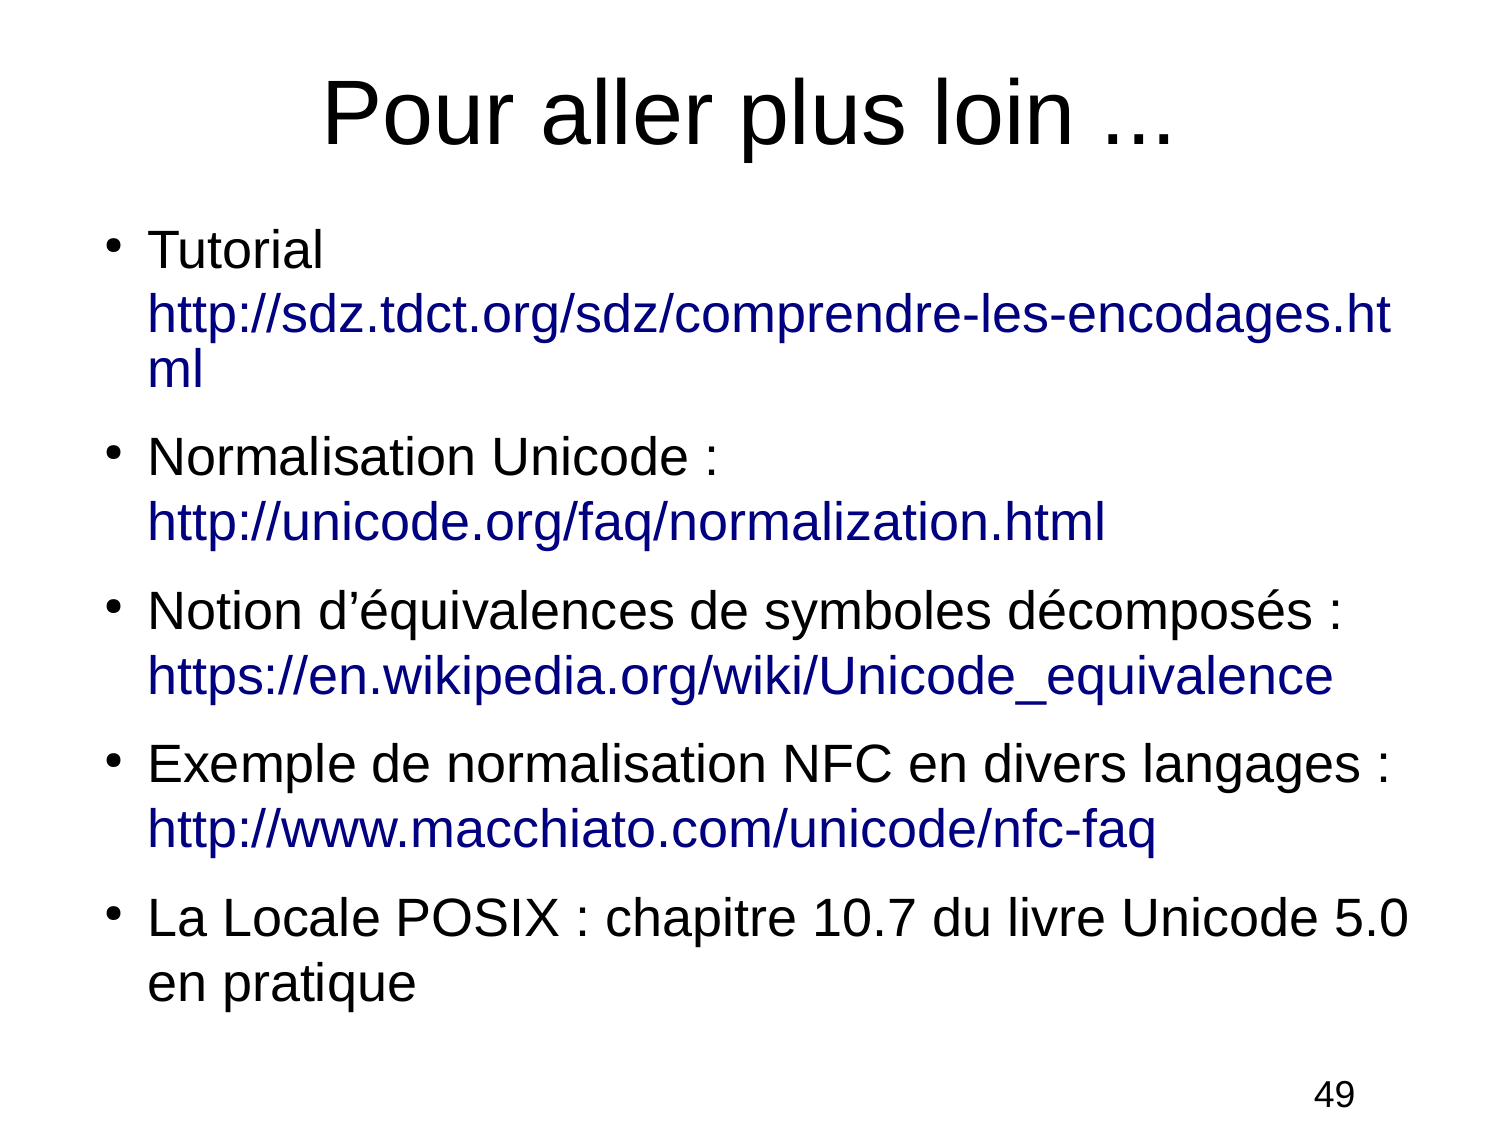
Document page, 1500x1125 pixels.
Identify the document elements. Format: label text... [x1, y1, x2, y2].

title Pour aller plus loin ... [75, 45, 1425, 206]
list Tutorial http://sdz.tdct.org/sdz/comprendre-les-encodages.html Normalisation Unicode : http://unicode.org/faq/normalization.html Notion d’équivalences de symboles décomposés : https://en.wikipedia.org/wiki/Unicode_equivalence Exemple de normalisation NFC en divers langages : http://www.macchiato.com/unicode/nfc-faq La Locale POSIX : chapitre 10.7 du livre Unicode 5.0 en pratique [75, 206, 1425, 1005]
